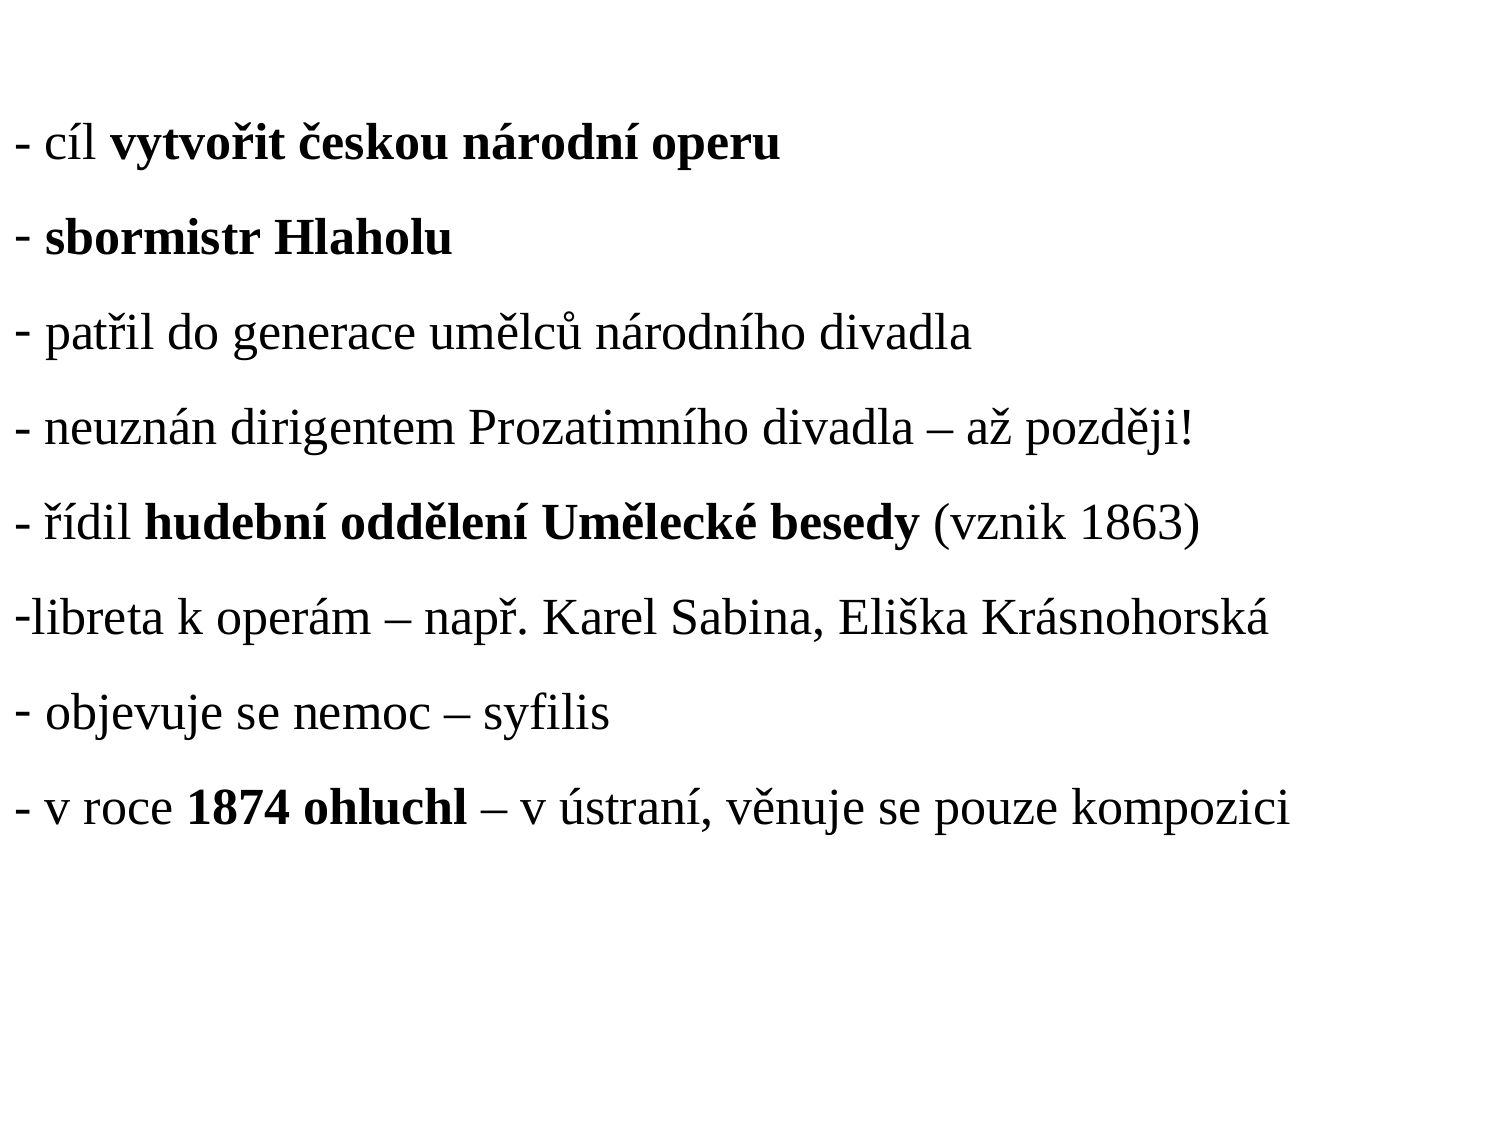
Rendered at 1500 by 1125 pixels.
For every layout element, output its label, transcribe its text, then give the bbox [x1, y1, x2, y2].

text_box - cíl vytvořit českou národní operu sbormistr Hlaholu patřil do generace umělců národního divadla - neuznán dirigentem Prozatimního divadla – až později! - řídil hudební oddělení Umělecké besedy (vznik 1863) libreta k operám – např. Karel Sabina, Eliška Krásnohorská objevuje se nemoc – syfilis - v roce 1874 ohluchl – v ústraní, věnuje se pouze kompozici [0, 99, 1500, 844]
